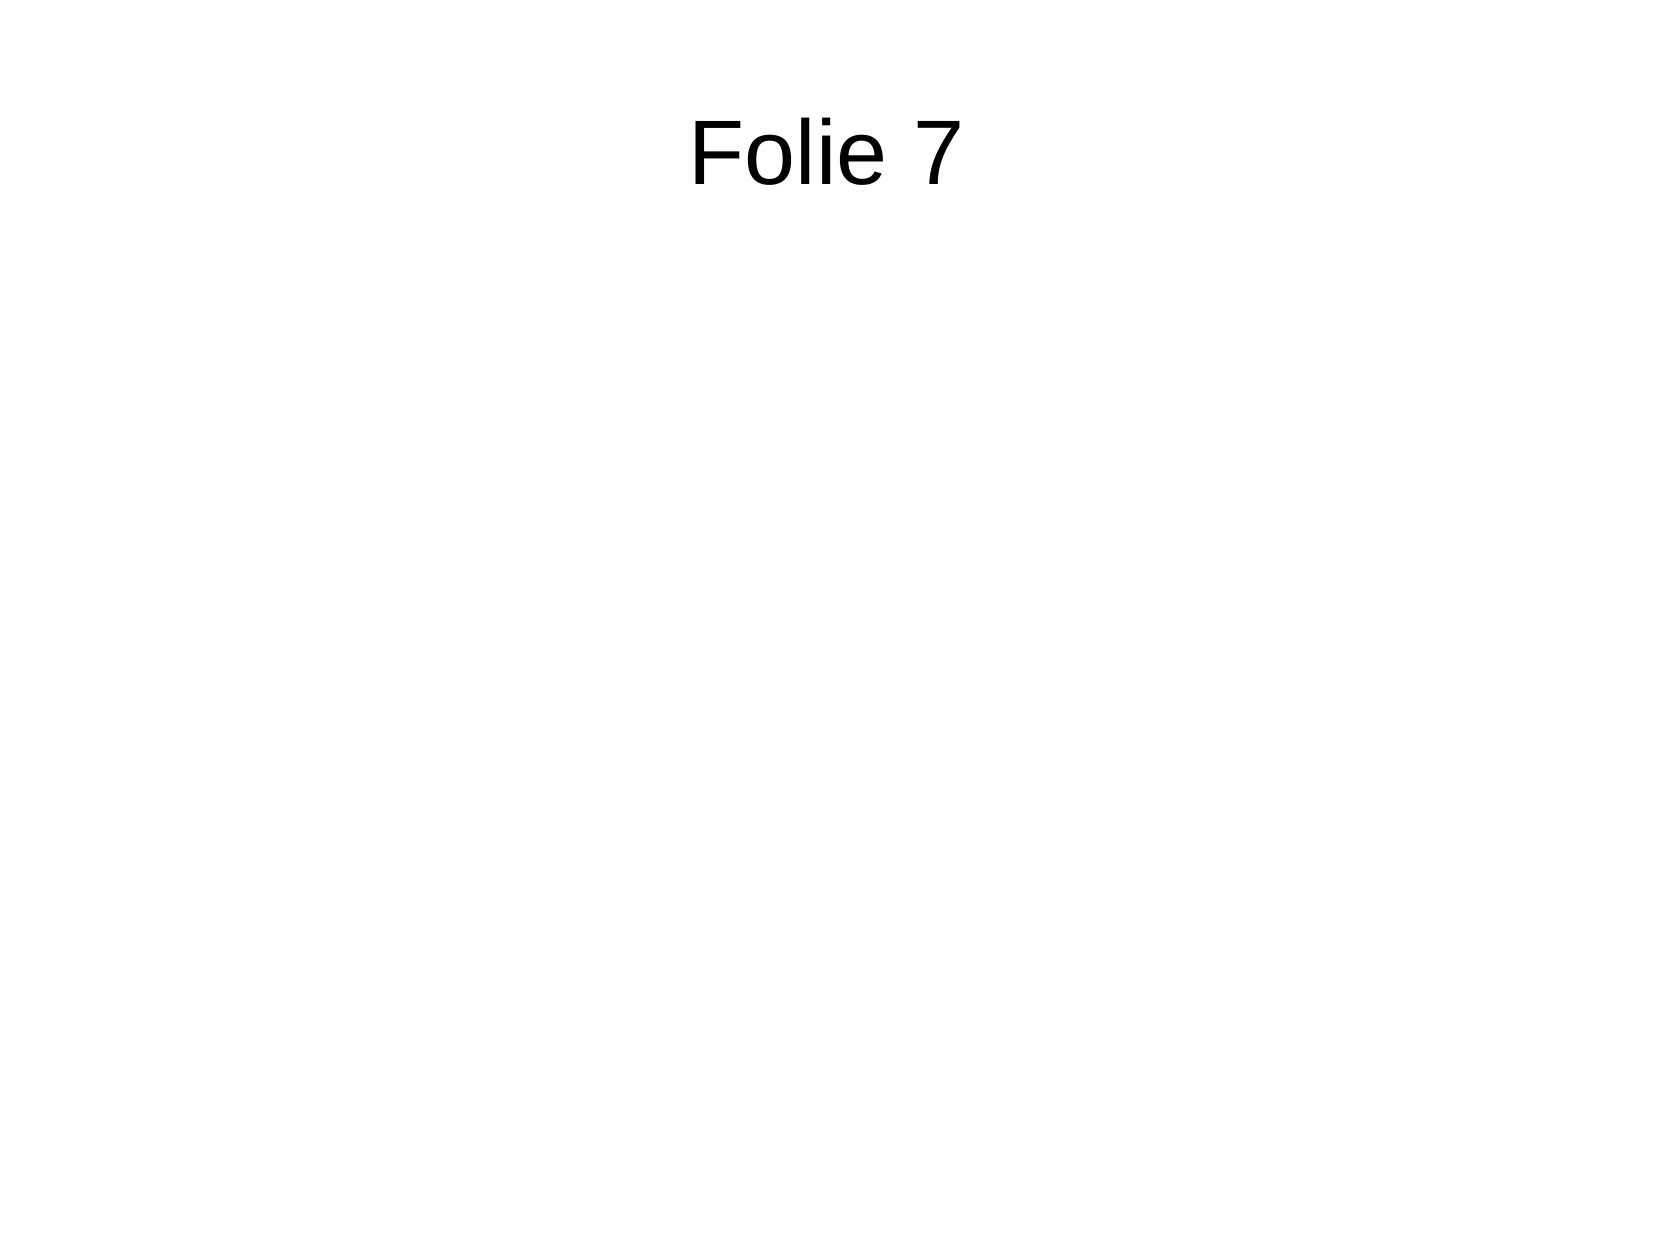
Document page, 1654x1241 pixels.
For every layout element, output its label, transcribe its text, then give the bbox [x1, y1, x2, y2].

title Folie 7 [82, 49, 1571, 257]
